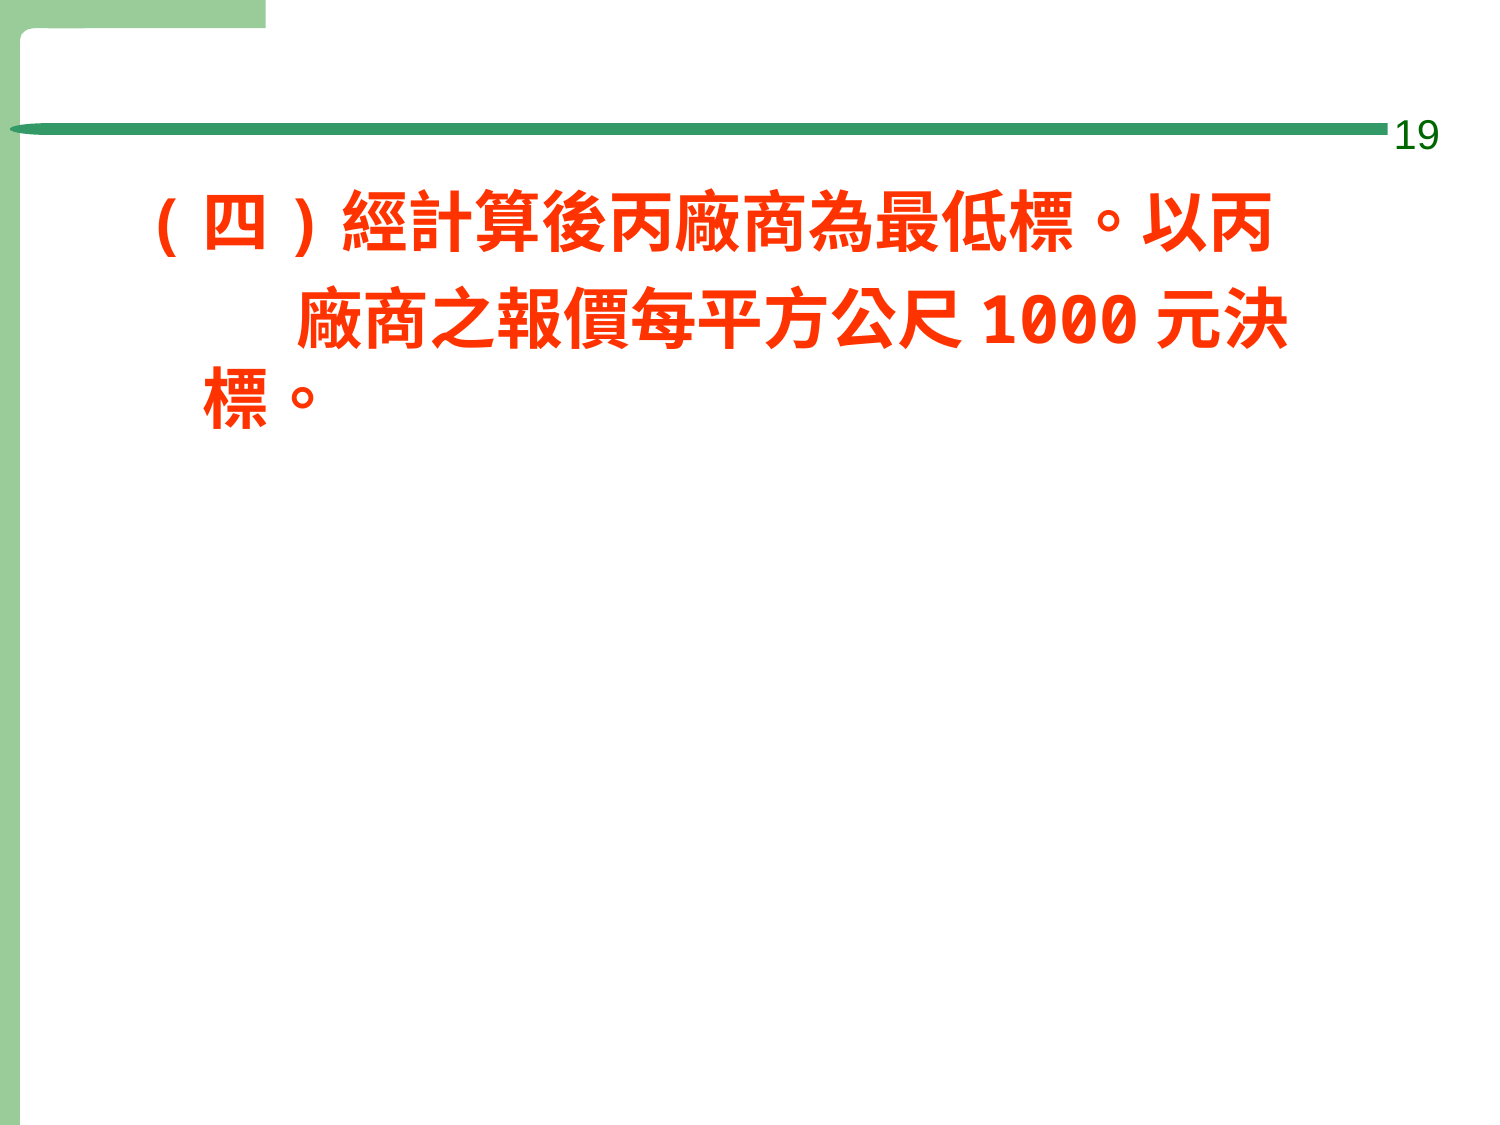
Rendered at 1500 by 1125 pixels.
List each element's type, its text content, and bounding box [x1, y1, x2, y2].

text_box [1378, 90, 1491, 166]
list (四)經計算後丙廠商為最低標。以丙 廠商之報價每平方公尺1000元決標。 [75, 172, 1426, 1005]
